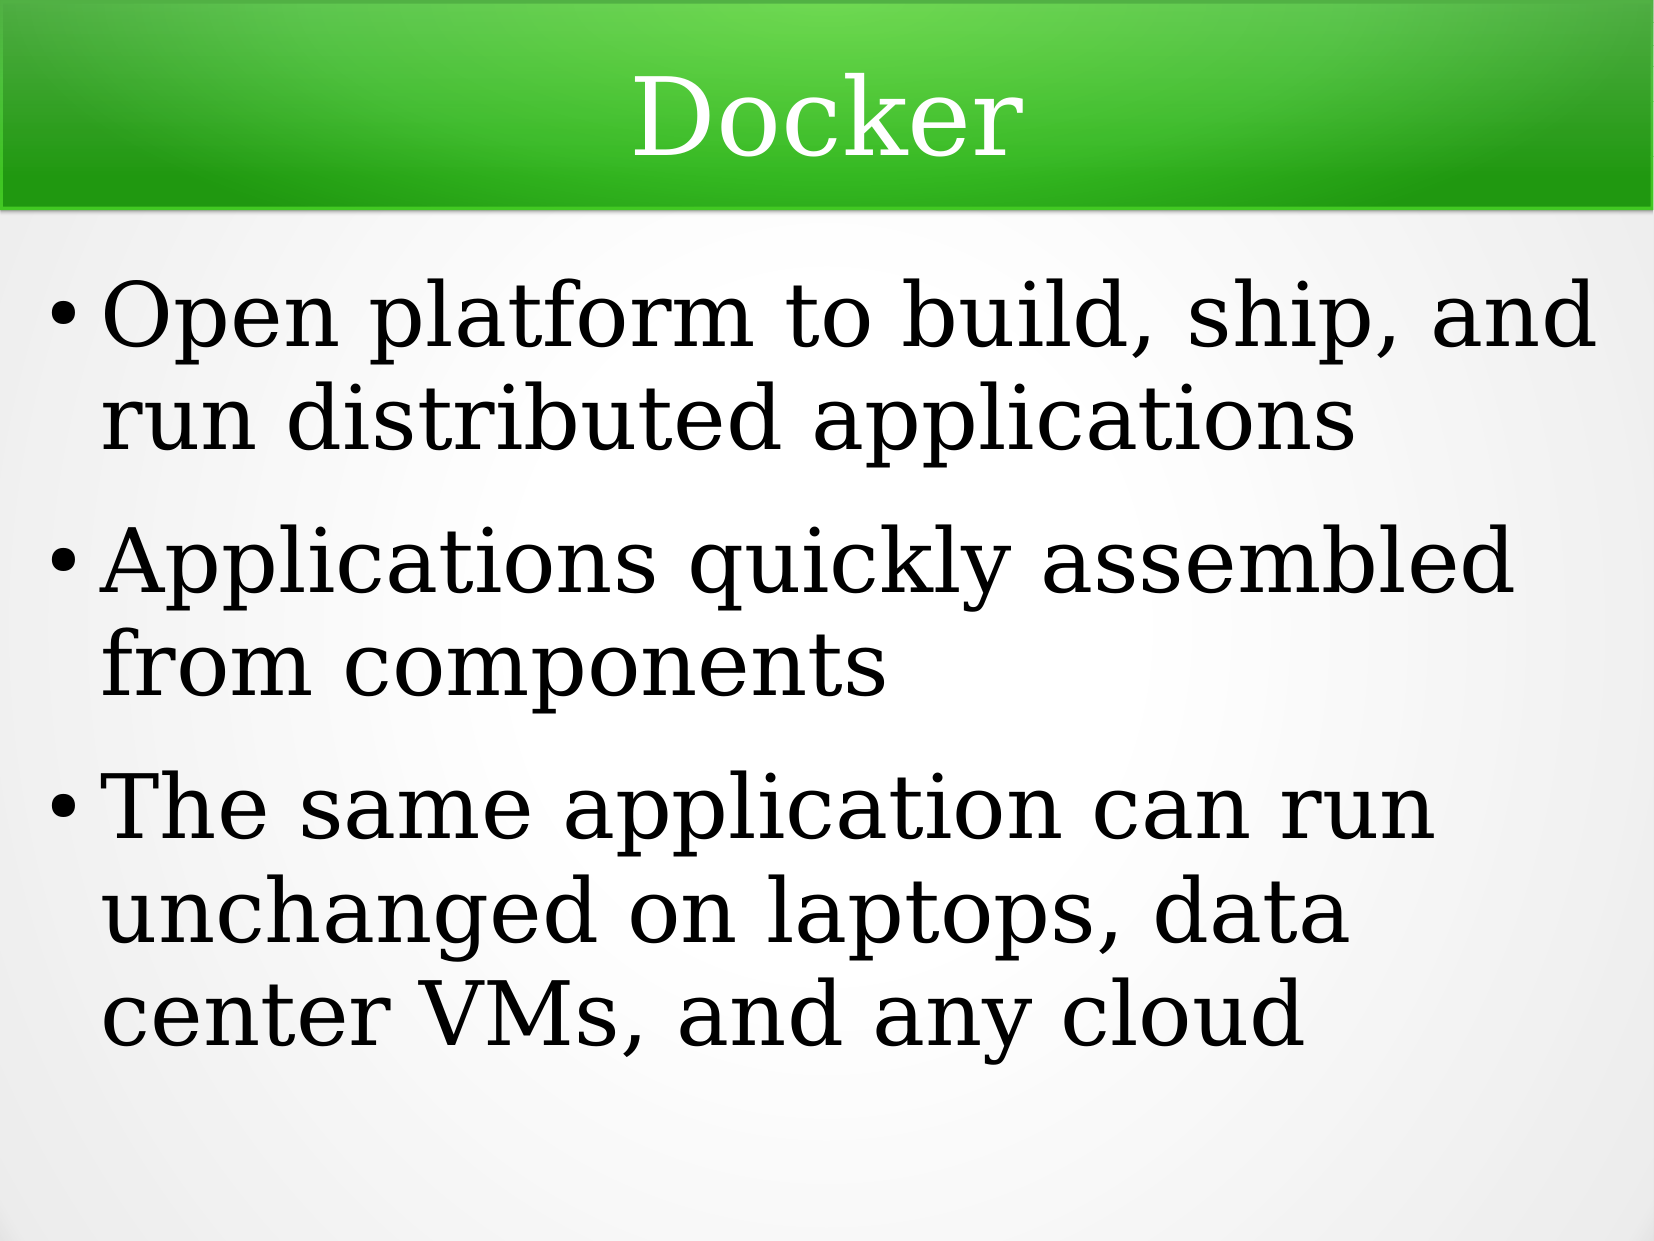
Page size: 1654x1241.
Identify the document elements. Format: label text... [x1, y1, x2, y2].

list Open platform to build, ship, and run distributed applications Applications quickly assembled from components The same application can run unchanged on laptops, data center VMs, and any cloud [30, 263, 1636, 1241]
title Docker [82, 47, 1571, 189]
